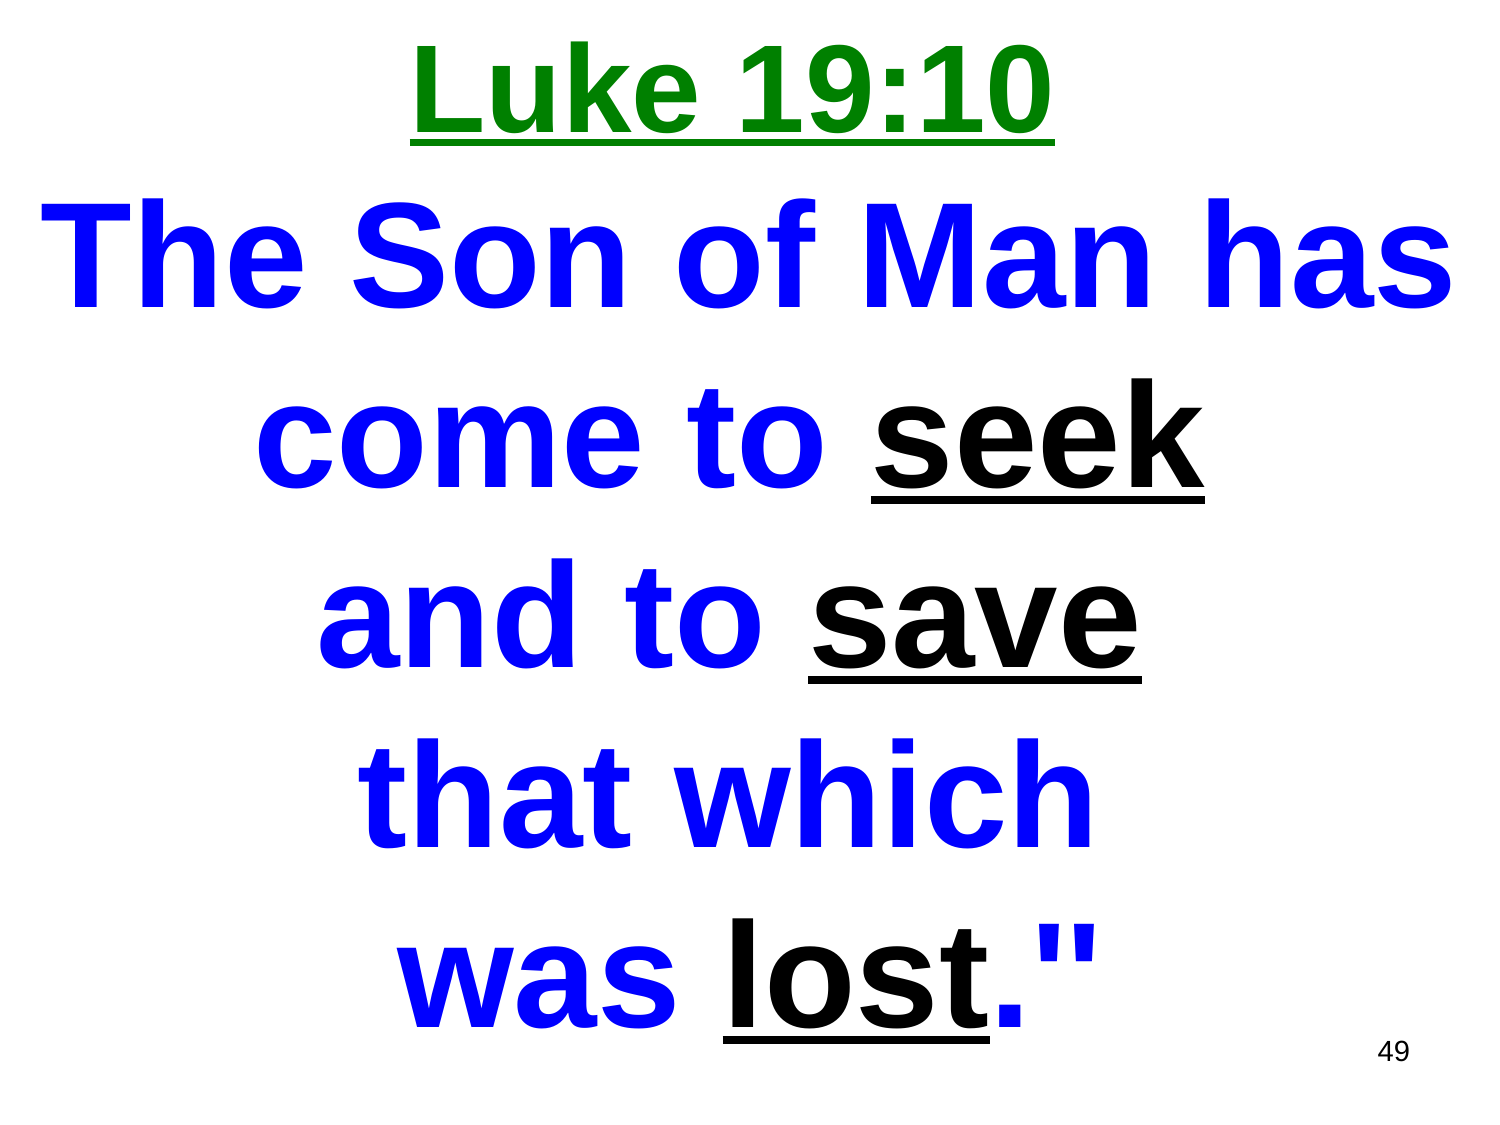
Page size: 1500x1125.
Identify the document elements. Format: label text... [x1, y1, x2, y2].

text_box Luke 19:10 The Son of Man has come to seek and to save that which was lost.'' [0, 0, 1500, 1125]
